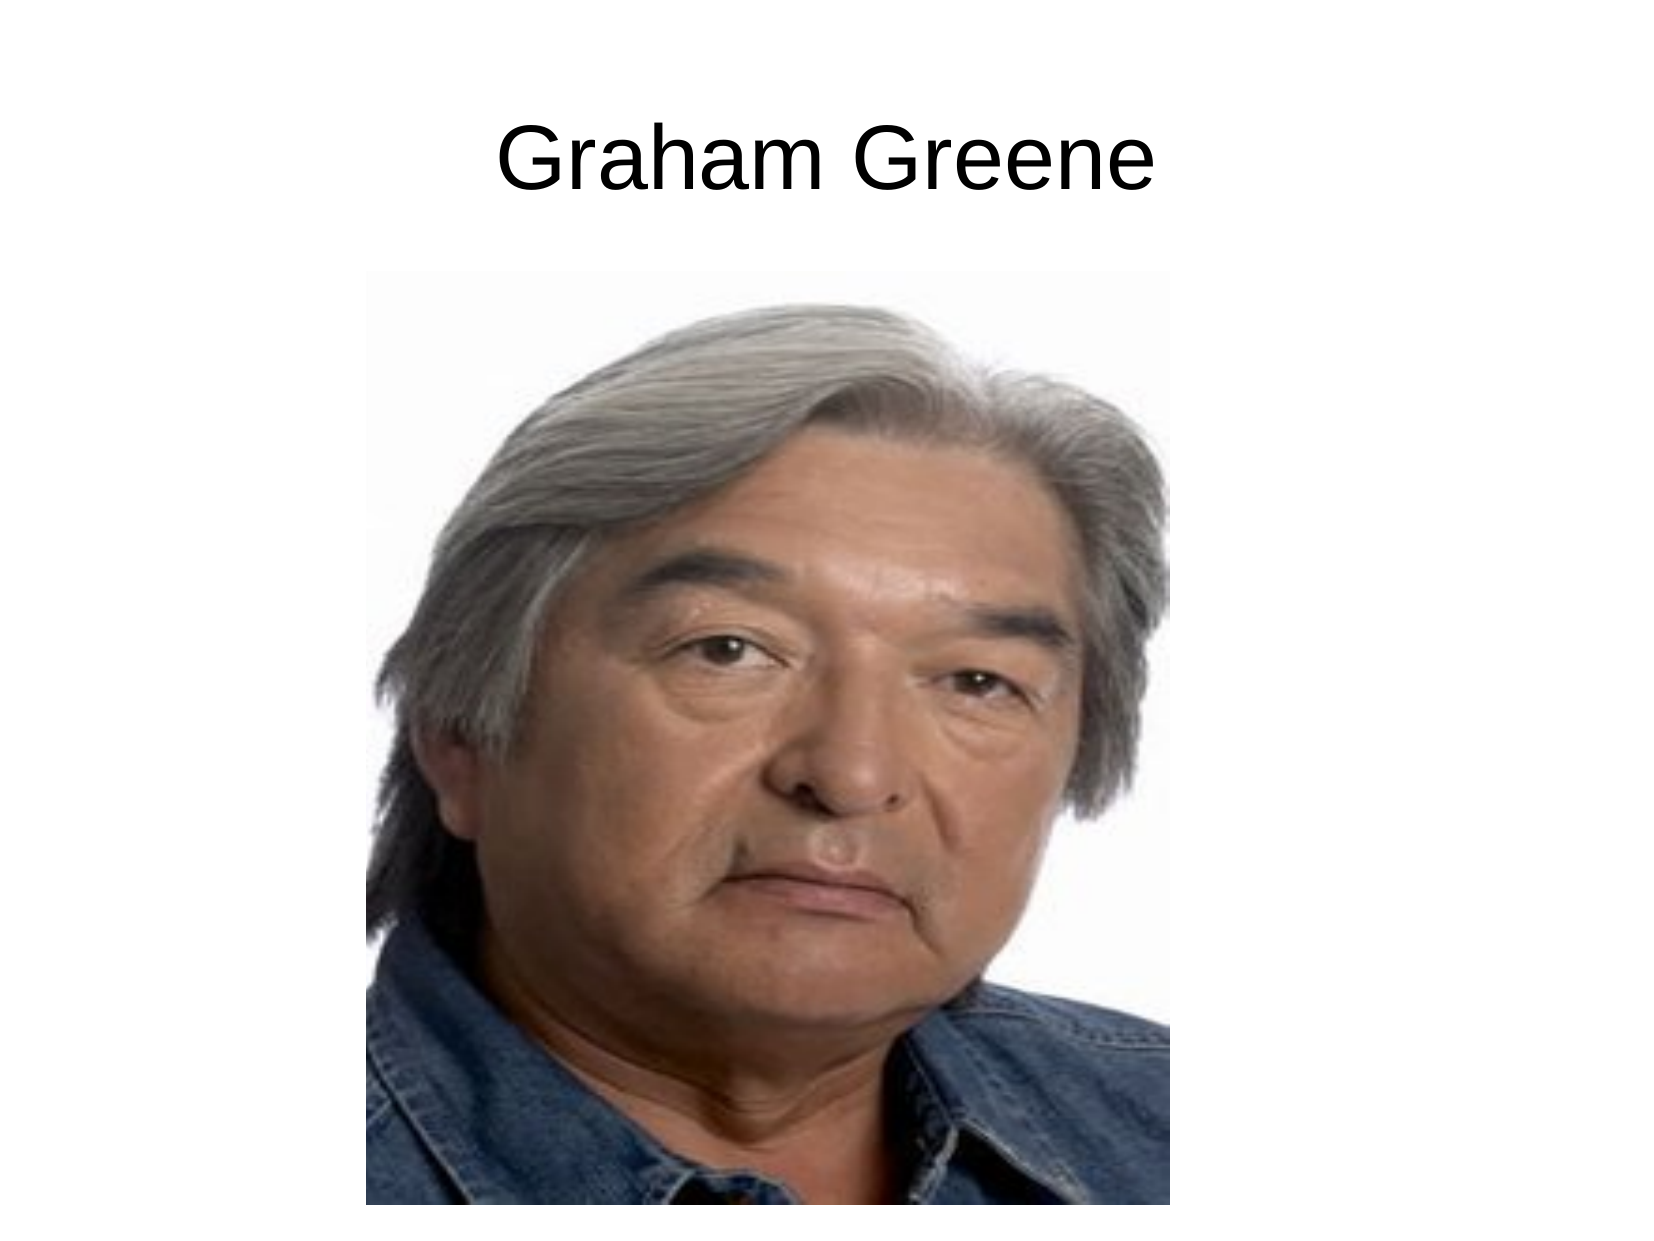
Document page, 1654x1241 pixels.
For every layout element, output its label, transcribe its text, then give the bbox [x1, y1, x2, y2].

picture [366, 271, 1170, 1205]
title Graham Greene [82, 49, 1571, 257]
